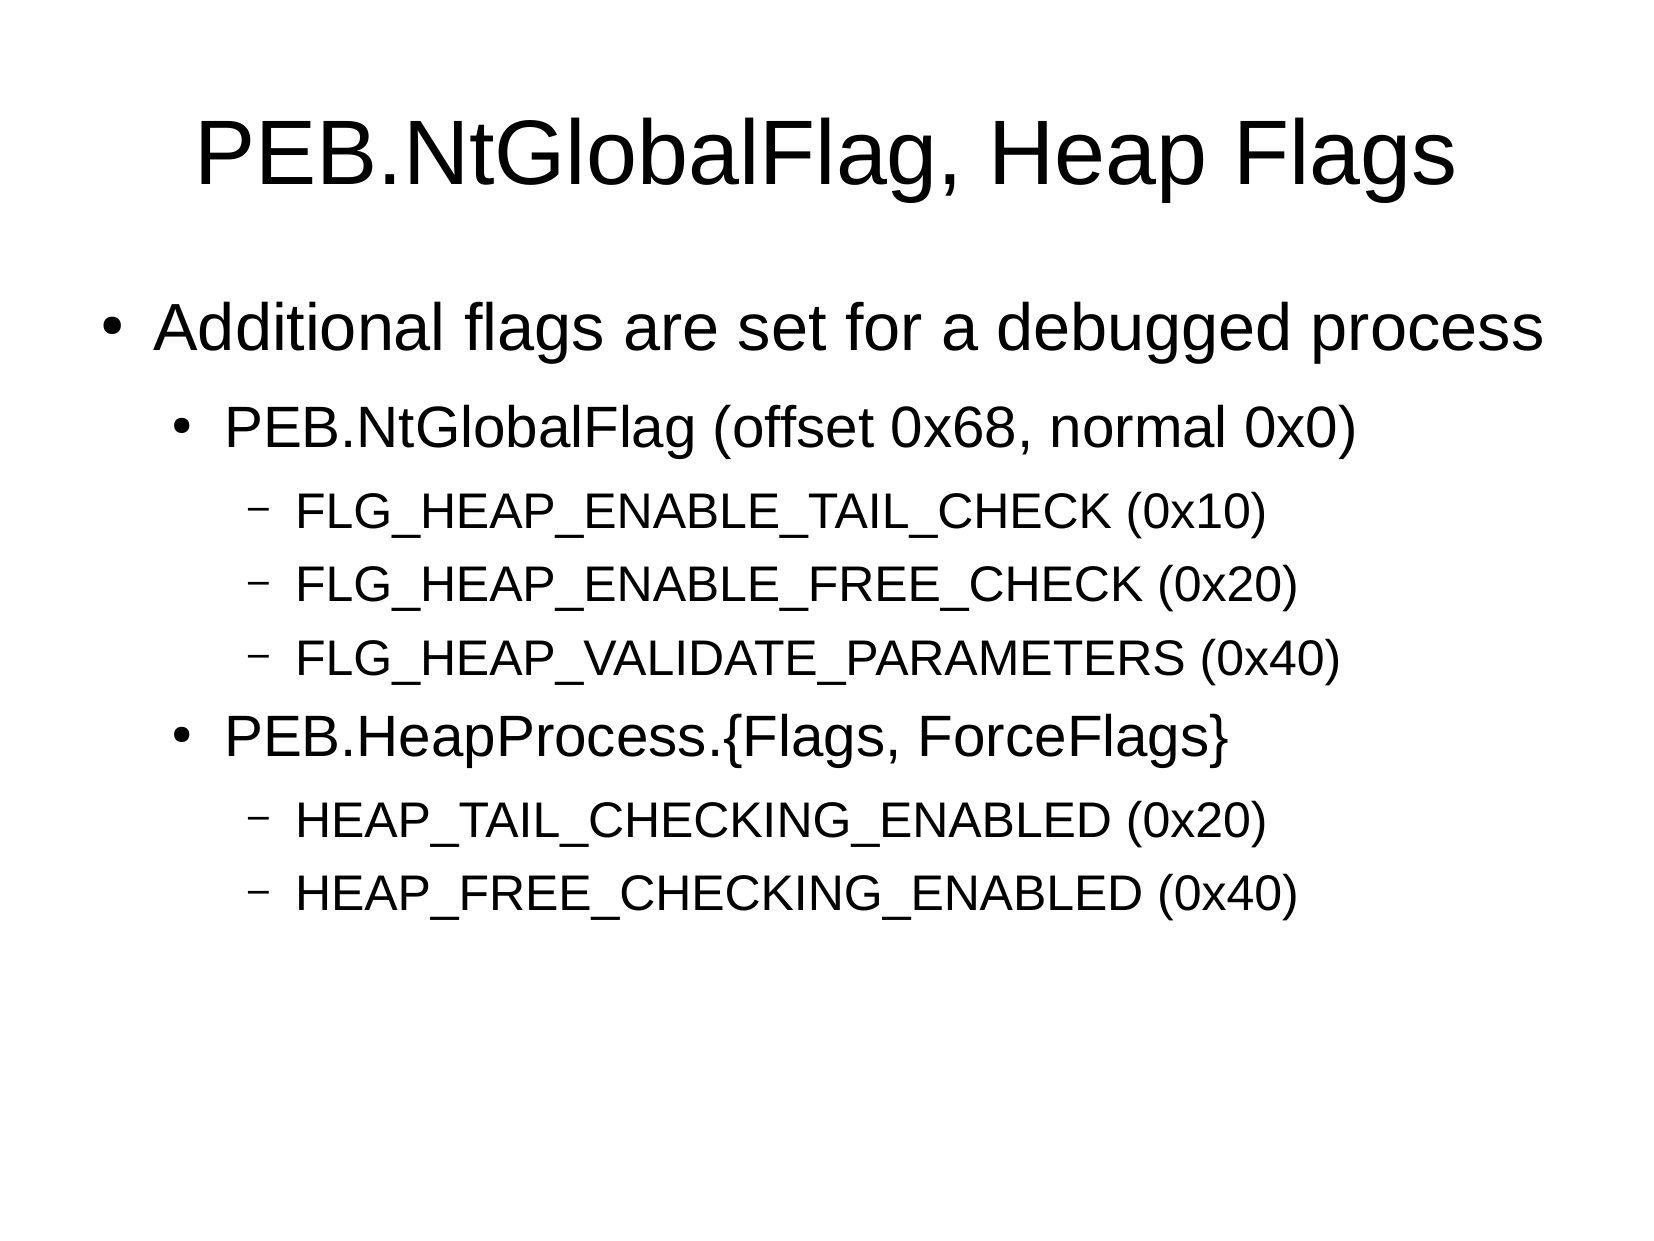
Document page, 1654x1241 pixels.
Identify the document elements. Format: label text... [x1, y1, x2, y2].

list Additional flags are set for a debugged process PEB.NtGlobalFlag (offset 0x68, normal 0x0) FLG_HEAP_ENABLE_TAIL_CHECK (0x10) FLG_HEAP_ENABLE_FREE_CHECK (0x20) FLG_HEAP_VALIDATE_PARAMETERS (0x40) PEB.HeapProcess.{Flags, ForceFlags} HEAP_TAIL_CHECKING_ENABLED (0x20) HEAP_FREE_CHECKING_ENABLED (0x40) [82, 290, 1571, 1109]
title PEB.NtGlobalFlag, Heap Flags [82, 49, 1571, 257]
